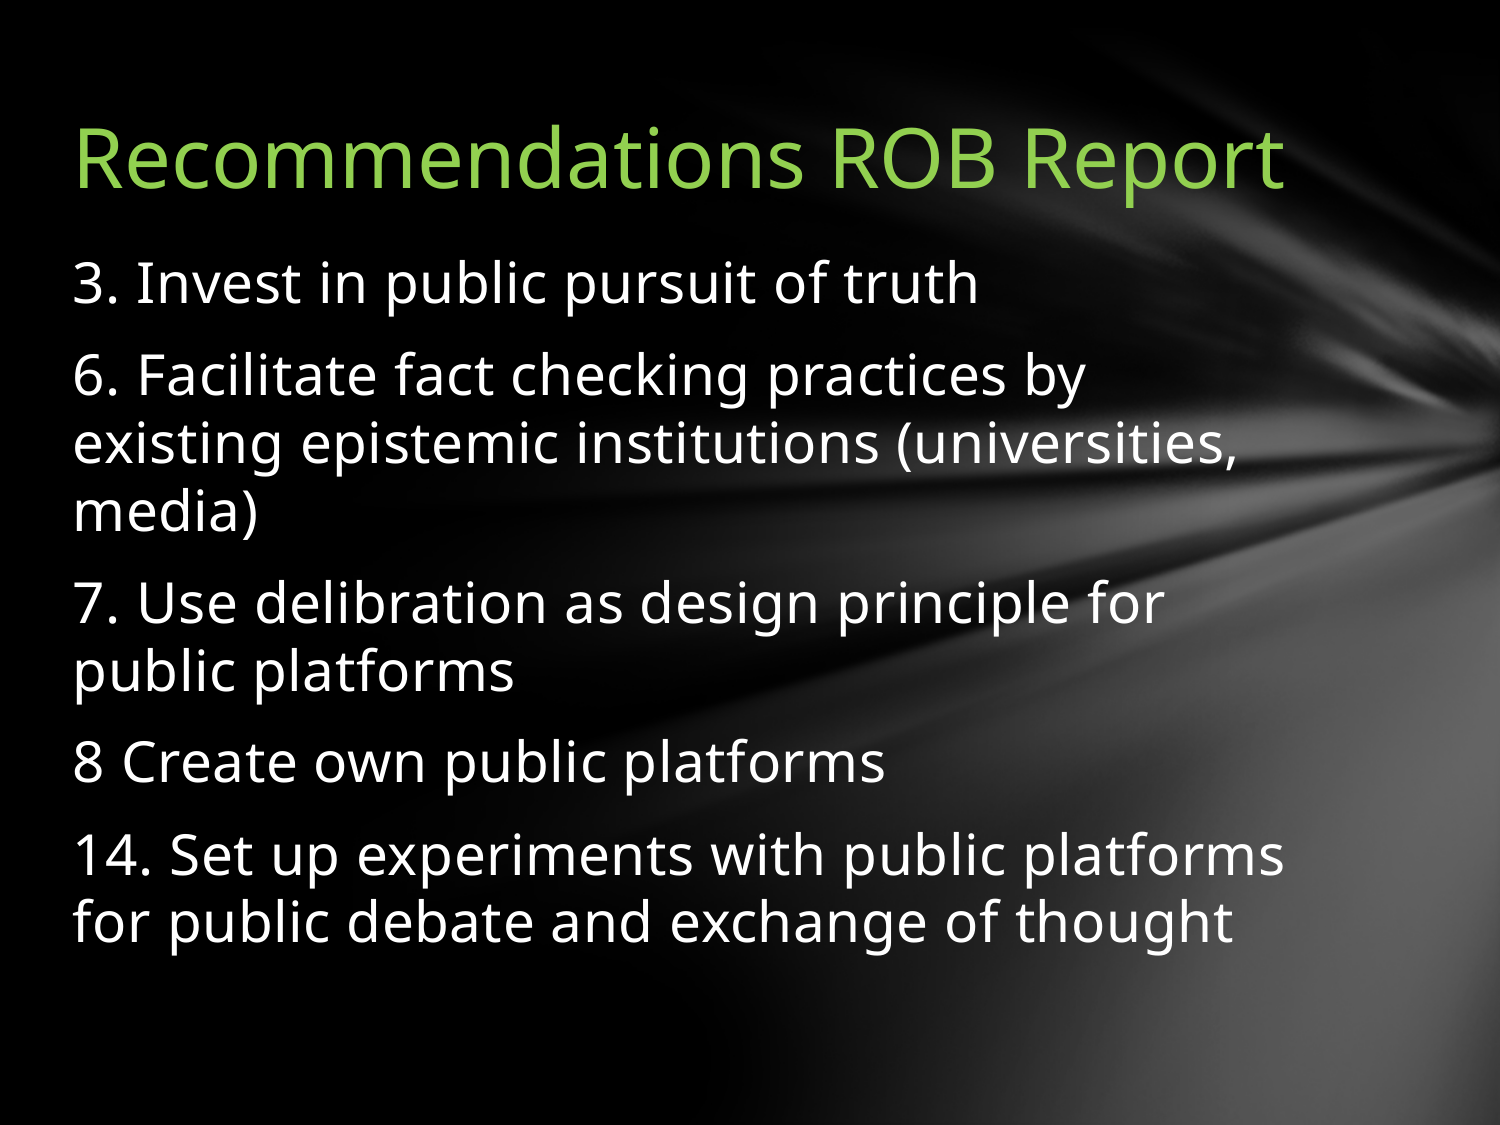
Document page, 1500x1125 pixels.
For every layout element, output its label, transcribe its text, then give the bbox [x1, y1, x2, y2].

title Recommendations ROB Report [57, 37, 1318, 213]
list 3. Invest in public pursuit of truth 6. Facilitate fact checking practices by existing epistemic institutions (universities, media) 7. Use delibration as design principle for public platforms 8 Create own public platforms 14. Set up experiments with public platforms for public debate and exchange of thought [57, 239, 1318, 1015]
